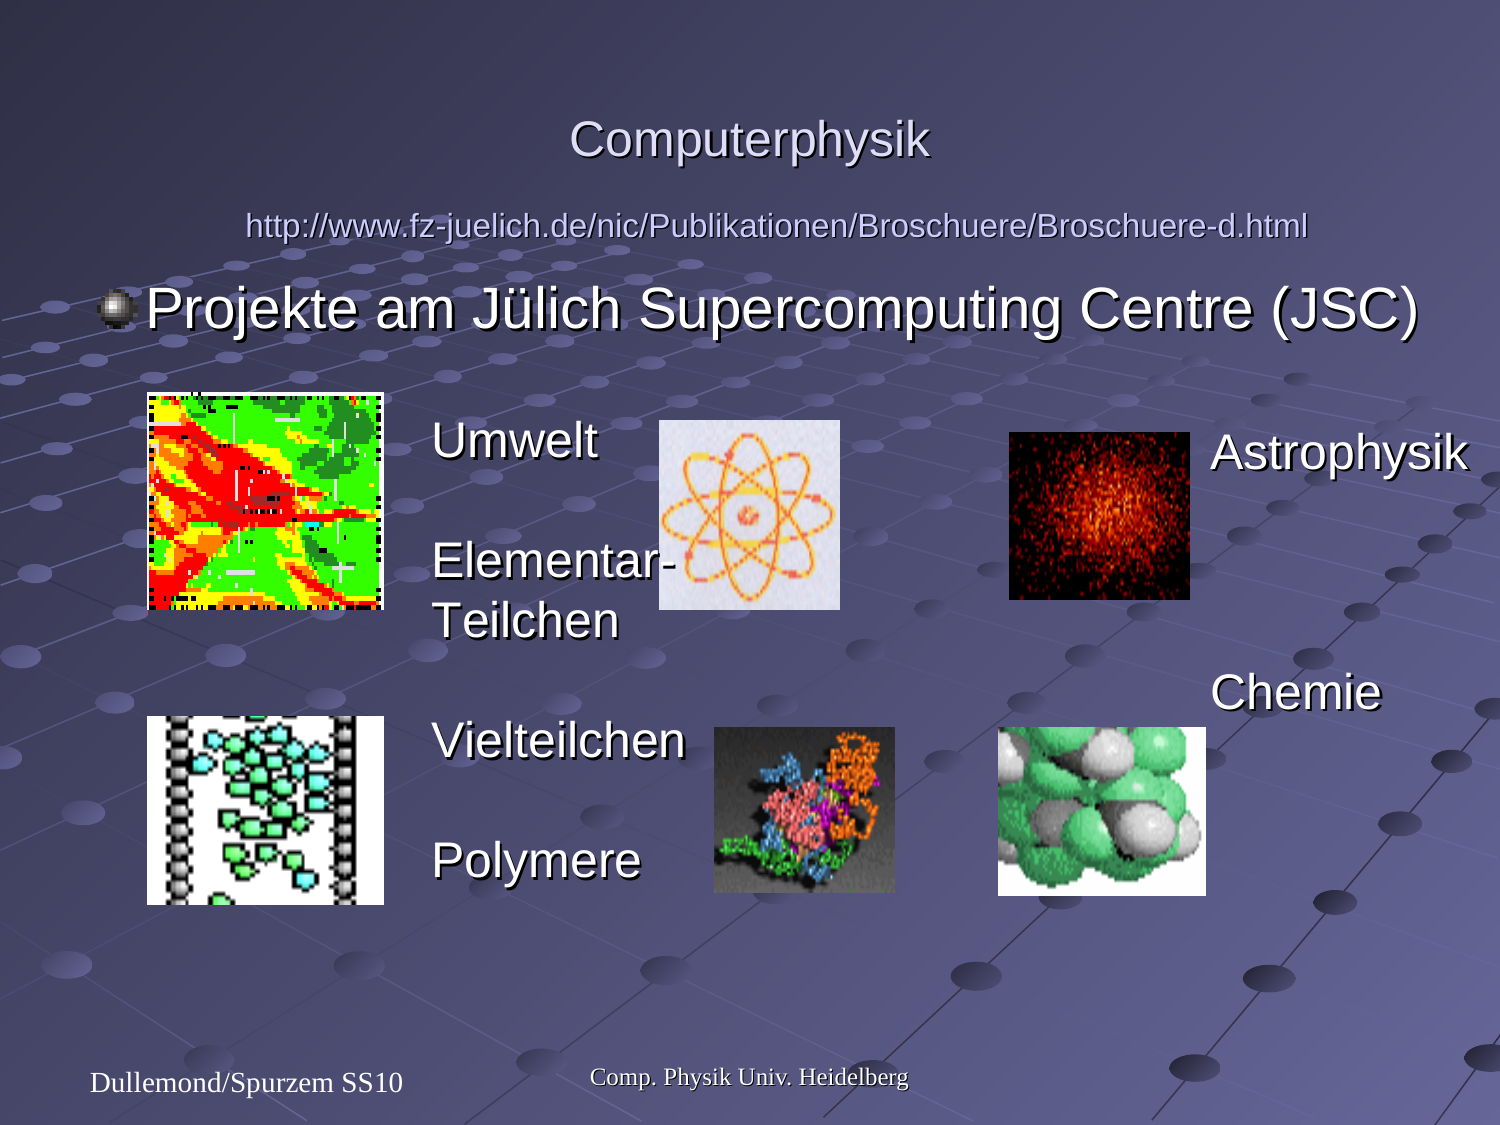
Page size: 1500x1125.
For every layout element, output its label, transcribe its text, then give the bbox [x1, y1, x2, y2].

list Projekte am Jülich Supercomputing Centre (JSC)‏ [75, 262, 1500, 1007]
picture [147, 392, 384, 610]
picture [1009, 432, 1190, 600]
text_box http://www.fz-juelich.de/nic/Publikationen/Broschuere/Broschuere-d.html [230, 233, 1326, 292]
text_box Umwelt Elementar- Teilchen Vielteilchen Polymere [416, 400, 702, 1016]
text_box Astrophysik Chemie [1195, 411, 1484, 728]
picture [714, 727, 895, 893]
picture [998, 727, 1206, 896]
title Computerphysik [75, 45, 1426, 233]
picture [147, 716, 384, 905]
picture [702, 420, 840, 610]
